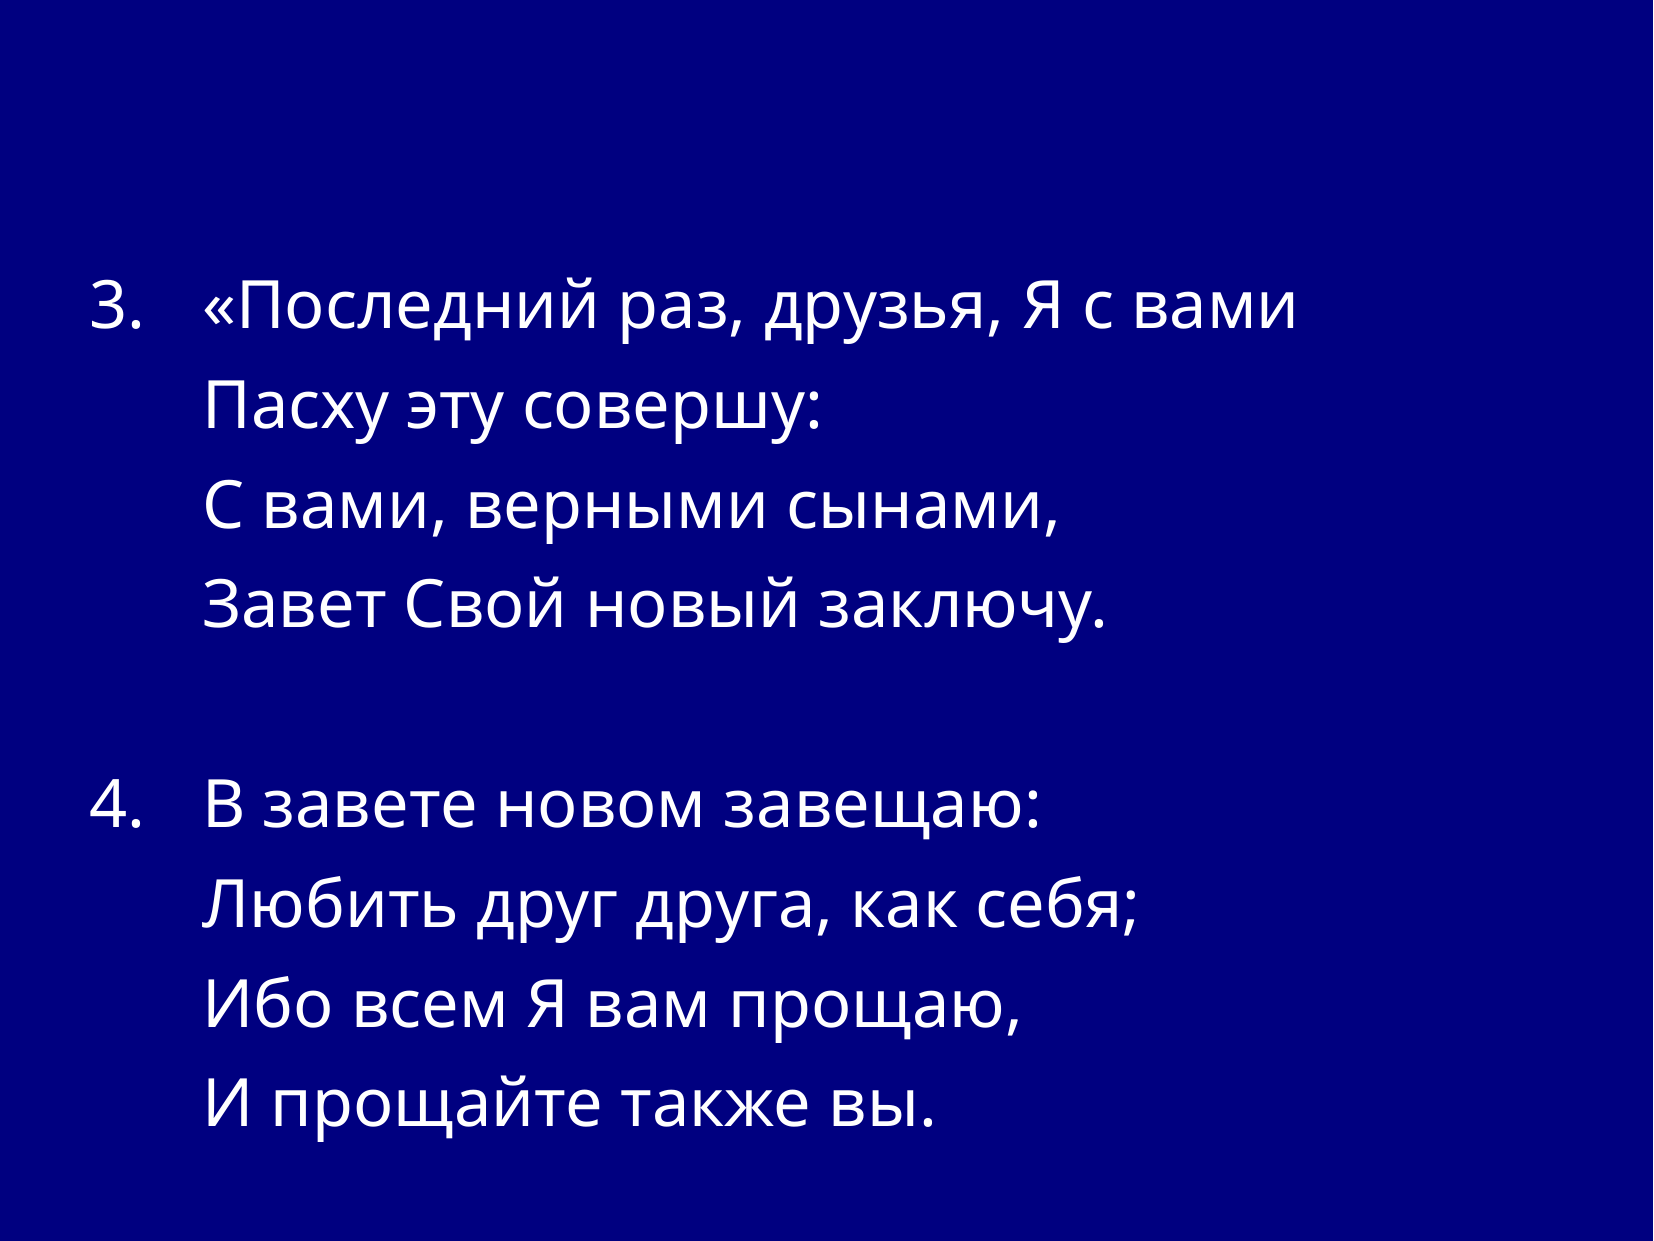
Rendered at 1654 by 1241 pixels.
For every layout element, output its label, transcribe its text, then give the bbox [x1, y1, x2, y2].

text_box 3. «Последний раз, друзья, Я с вами Пасху эту совершу: С вами, верными сынами, Завет Свой новый заключу. 4. В завете новом завещаю: Любить друг друга, как себя; Ибо всем Я вам прощаю, И прощайте также вы. [75, 150, 1576, 1163]
